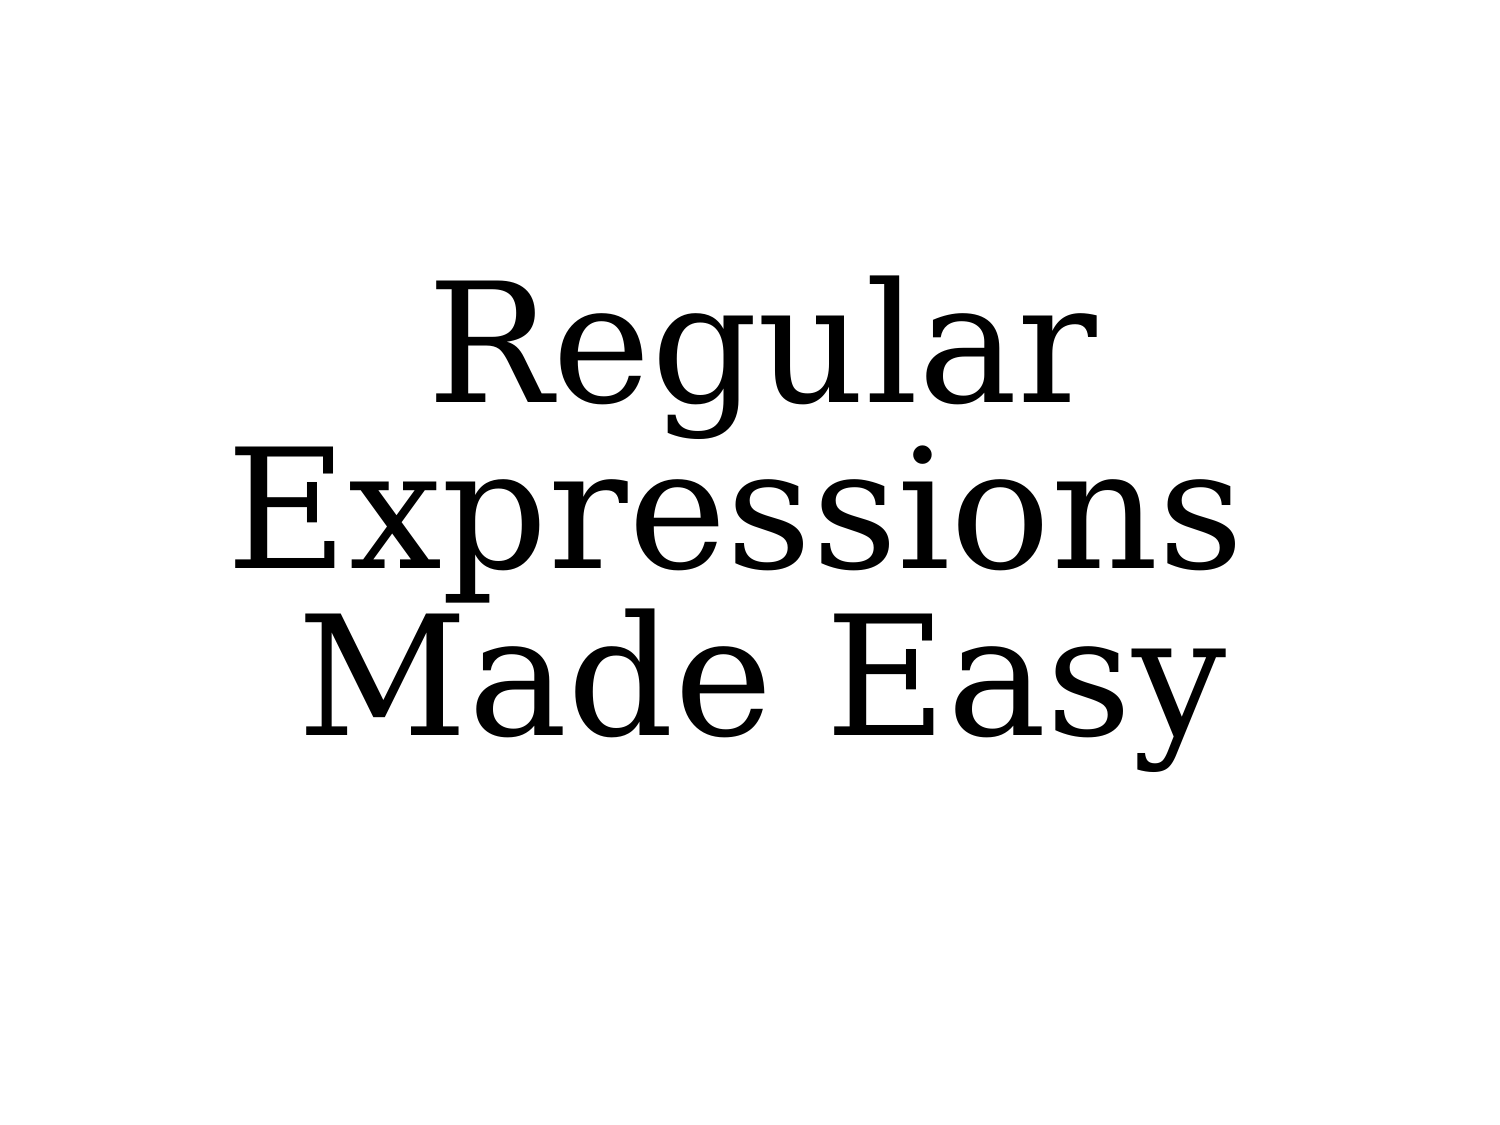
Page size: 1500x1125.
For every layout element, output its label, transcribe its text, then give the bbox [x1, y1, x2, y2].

title Regular Expressions Made Easy [125, 247, 1401, 791]
